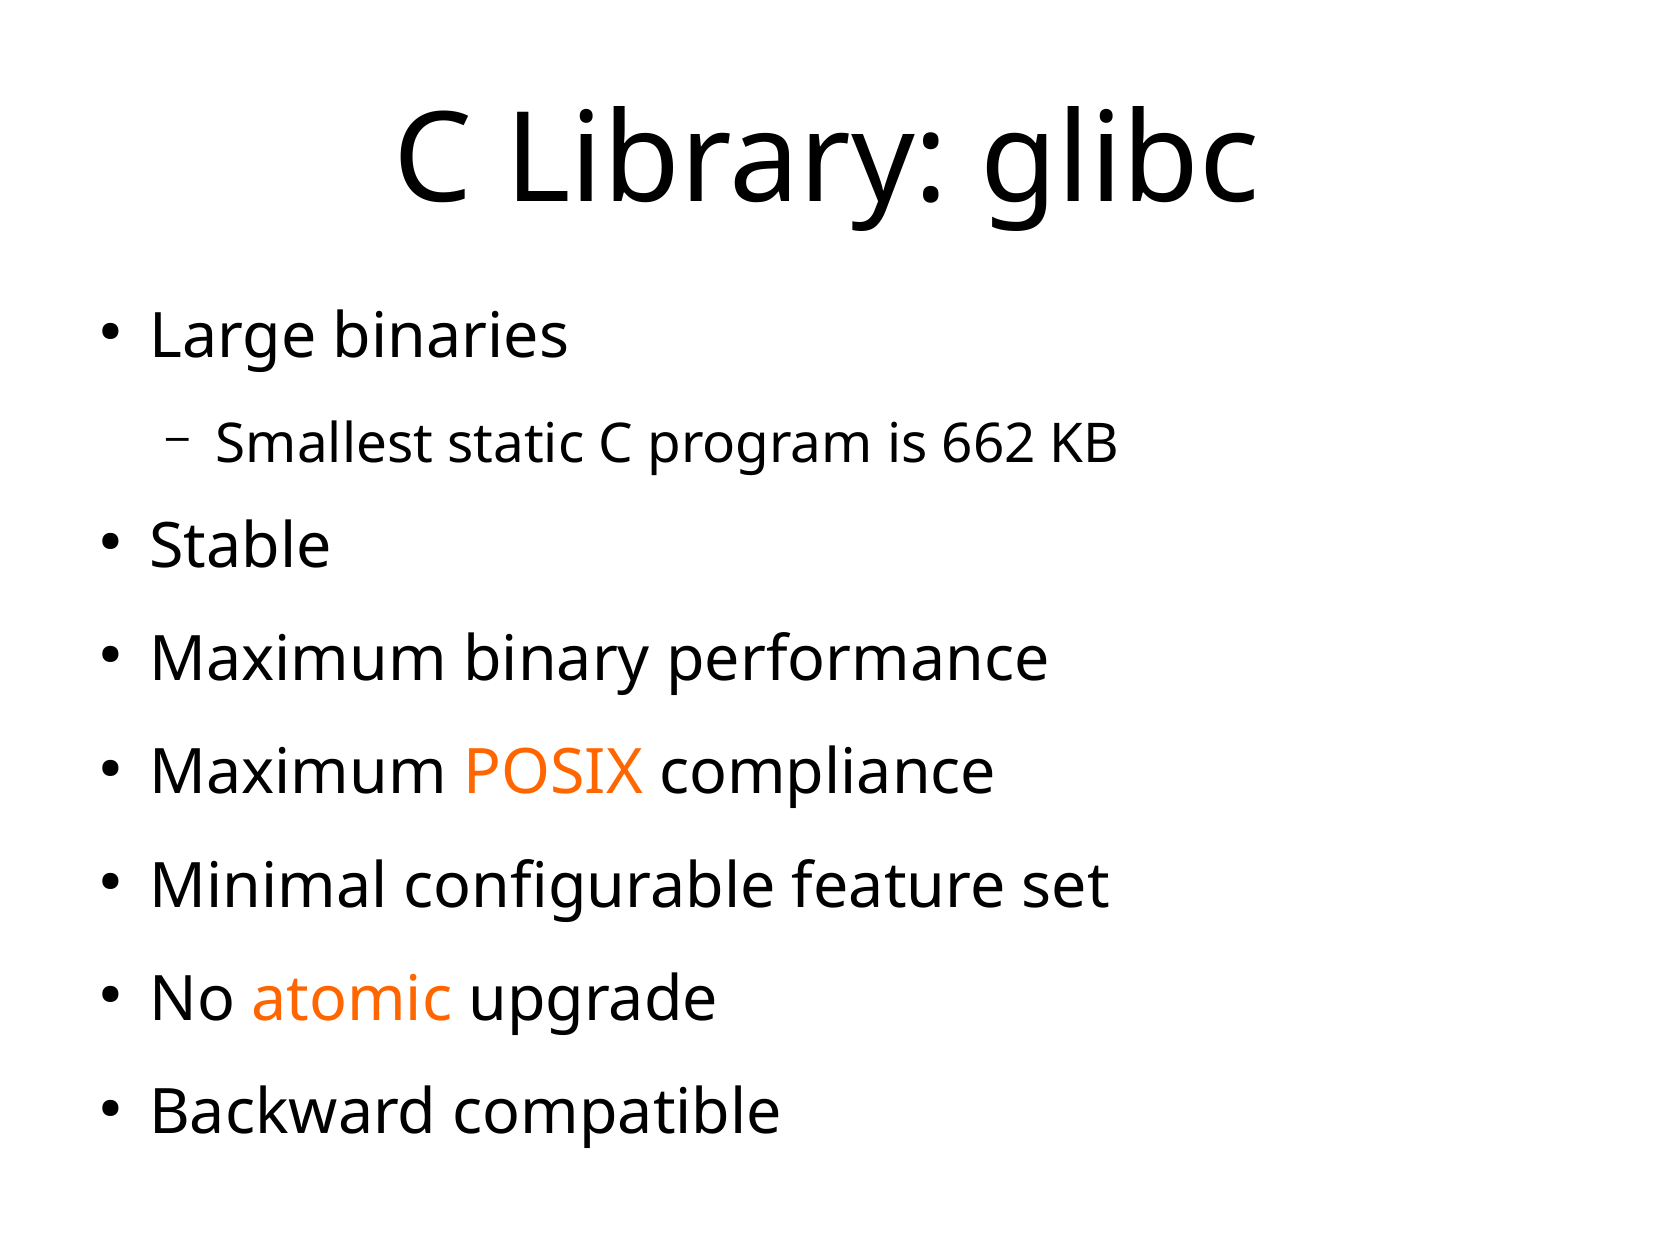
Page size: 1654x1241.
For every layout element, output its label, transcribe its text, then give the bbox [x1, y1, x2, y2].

list Large binaries Smallest static C program is 662 KB Stable Maximum binary performance Maximum POSIX compliance Minimal configurable feature set No atomic upgrade Backward compatible [82, 290, 1571, 1156]
title C Library: glibc [82, 49, 1571, 257]
